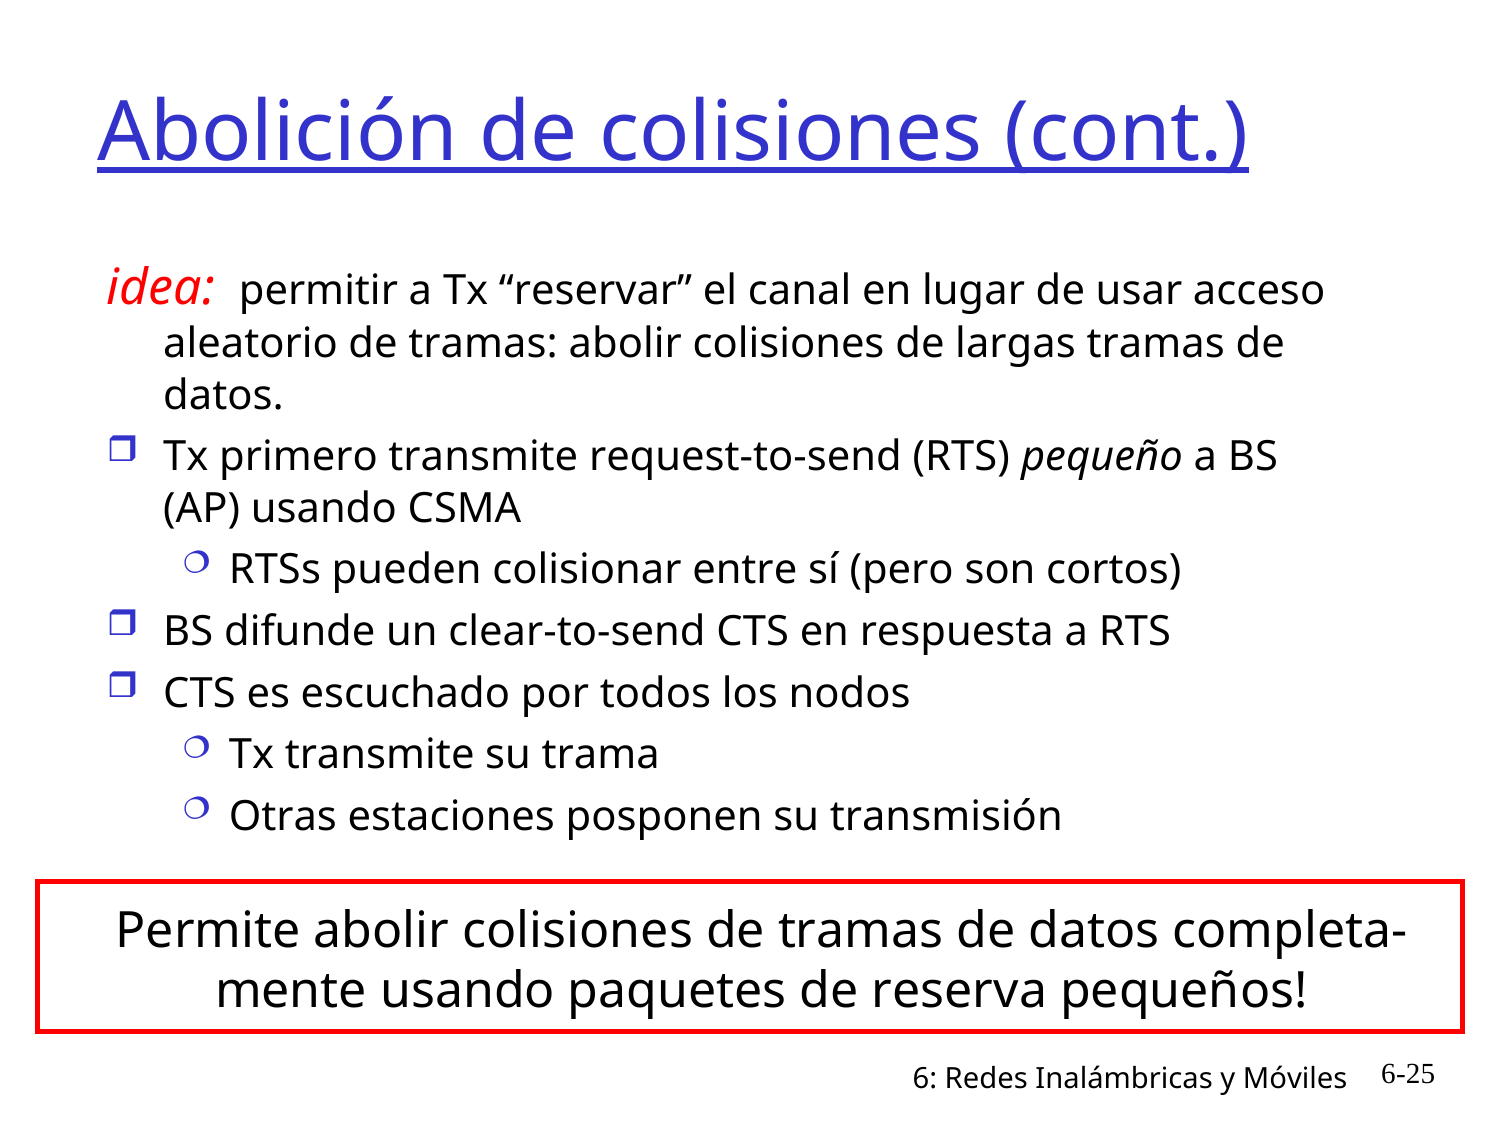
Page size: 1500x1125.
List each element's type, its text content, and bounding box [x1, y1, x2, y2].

list idea: permitir a Tx “reservar” el canal en lugar de usar acceso aleatorio de tramas: abolir colisiones de largas tramas de datos. Tx primero transmite request-to-send (RTS) pequeño a BS (AP) usando CSMA RTSs pueden colisionar entre sí (pero son cortos) BS difunde un clear-to-send CTS en respuesta a RTS CTS es escuchado por todos los nodos Tx transmite su trama Otras estaciones posponen su transmisión [92, 247, 1368, 841]
text_box Permite abolir colisiones de tramas de datos completa- mente usando paquetes de reserva pequeños! [100, 890, 1423, 1026]
title Abolición de colisiones (cont.) [82, 34, 1456, 223]
